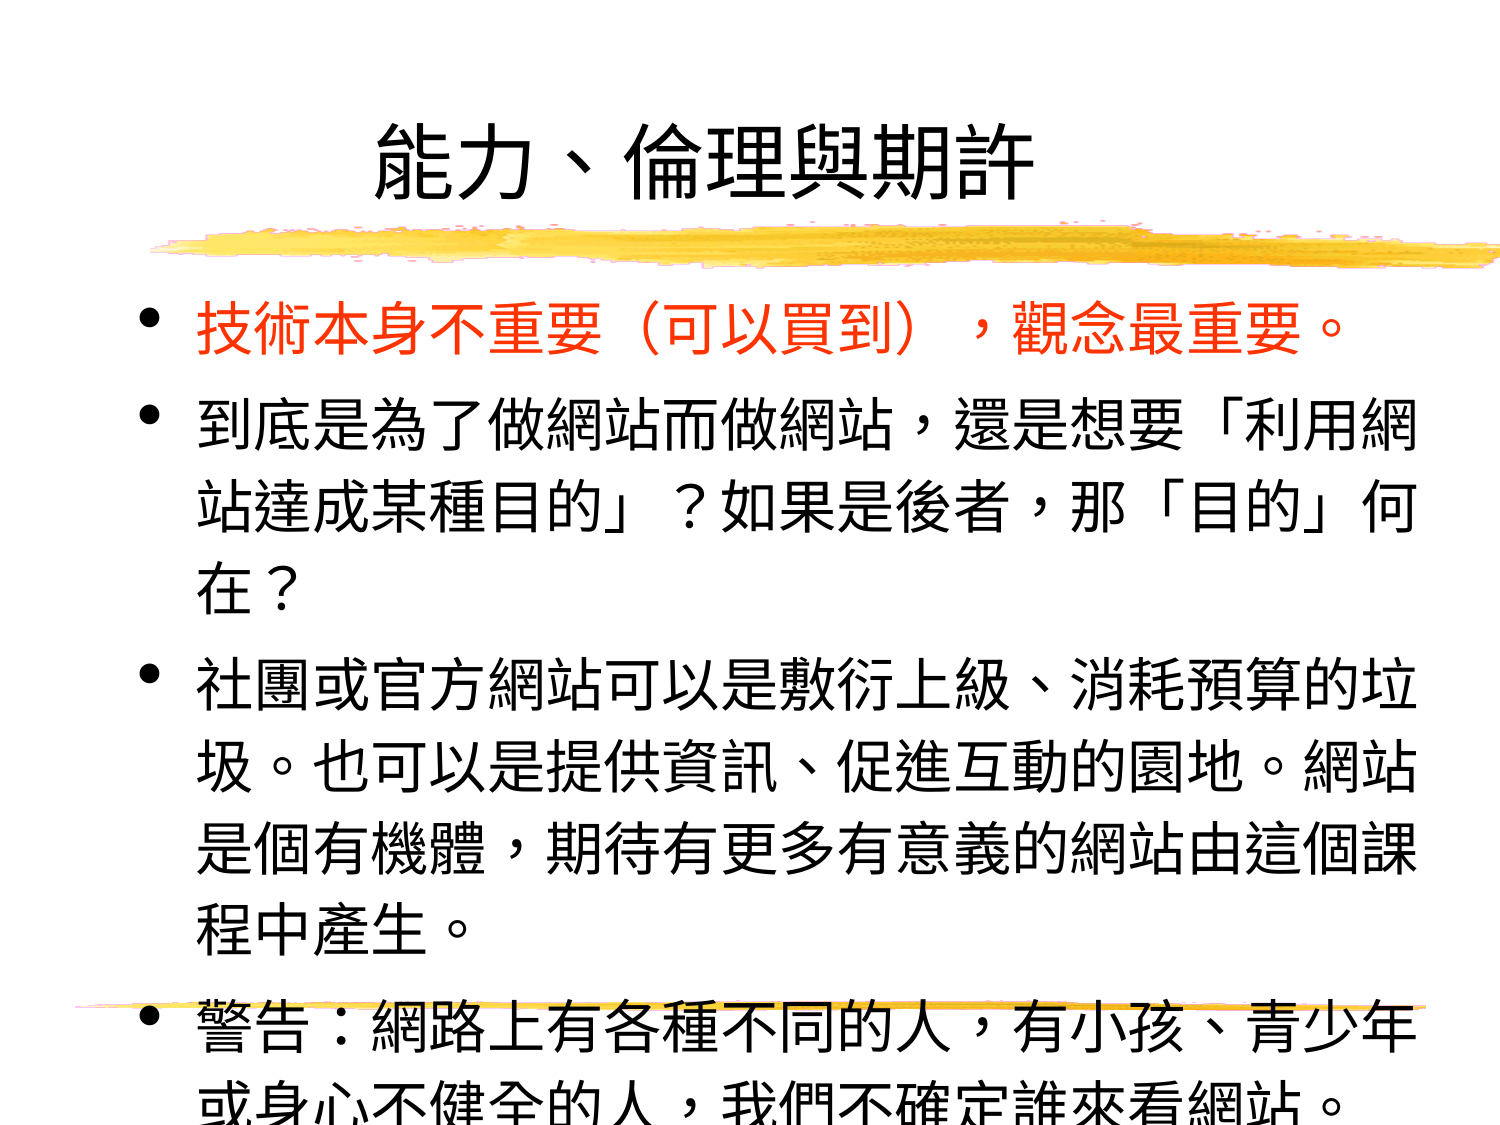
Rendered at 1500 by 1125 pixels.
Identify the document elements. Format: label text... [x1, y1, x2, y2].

list 技術本身不重要（可以買到），觀念最重要。 到底是為了做網站而做網站，還是想要「利用網站達成某種目的」？如果是後者，那「目的」何在？ 社團或官方網站可以是敷衍上級、消耗預算的垃圾。也可以是提供資訊、促進互動的園地。網站是個有機體，期待有更多有意義的網站由這個課程中產生。 警告：網路上有各種不同的人，有小孩、青少年或身心不健全的人，我們不確定誰來看網站。 [125, 275, 1447, 1013]
picture [150, 215, 1500, 279]
picture [75, 999, 125, 1013]
title 能力、倫理與期許 [66, 37, 1342, 225]
